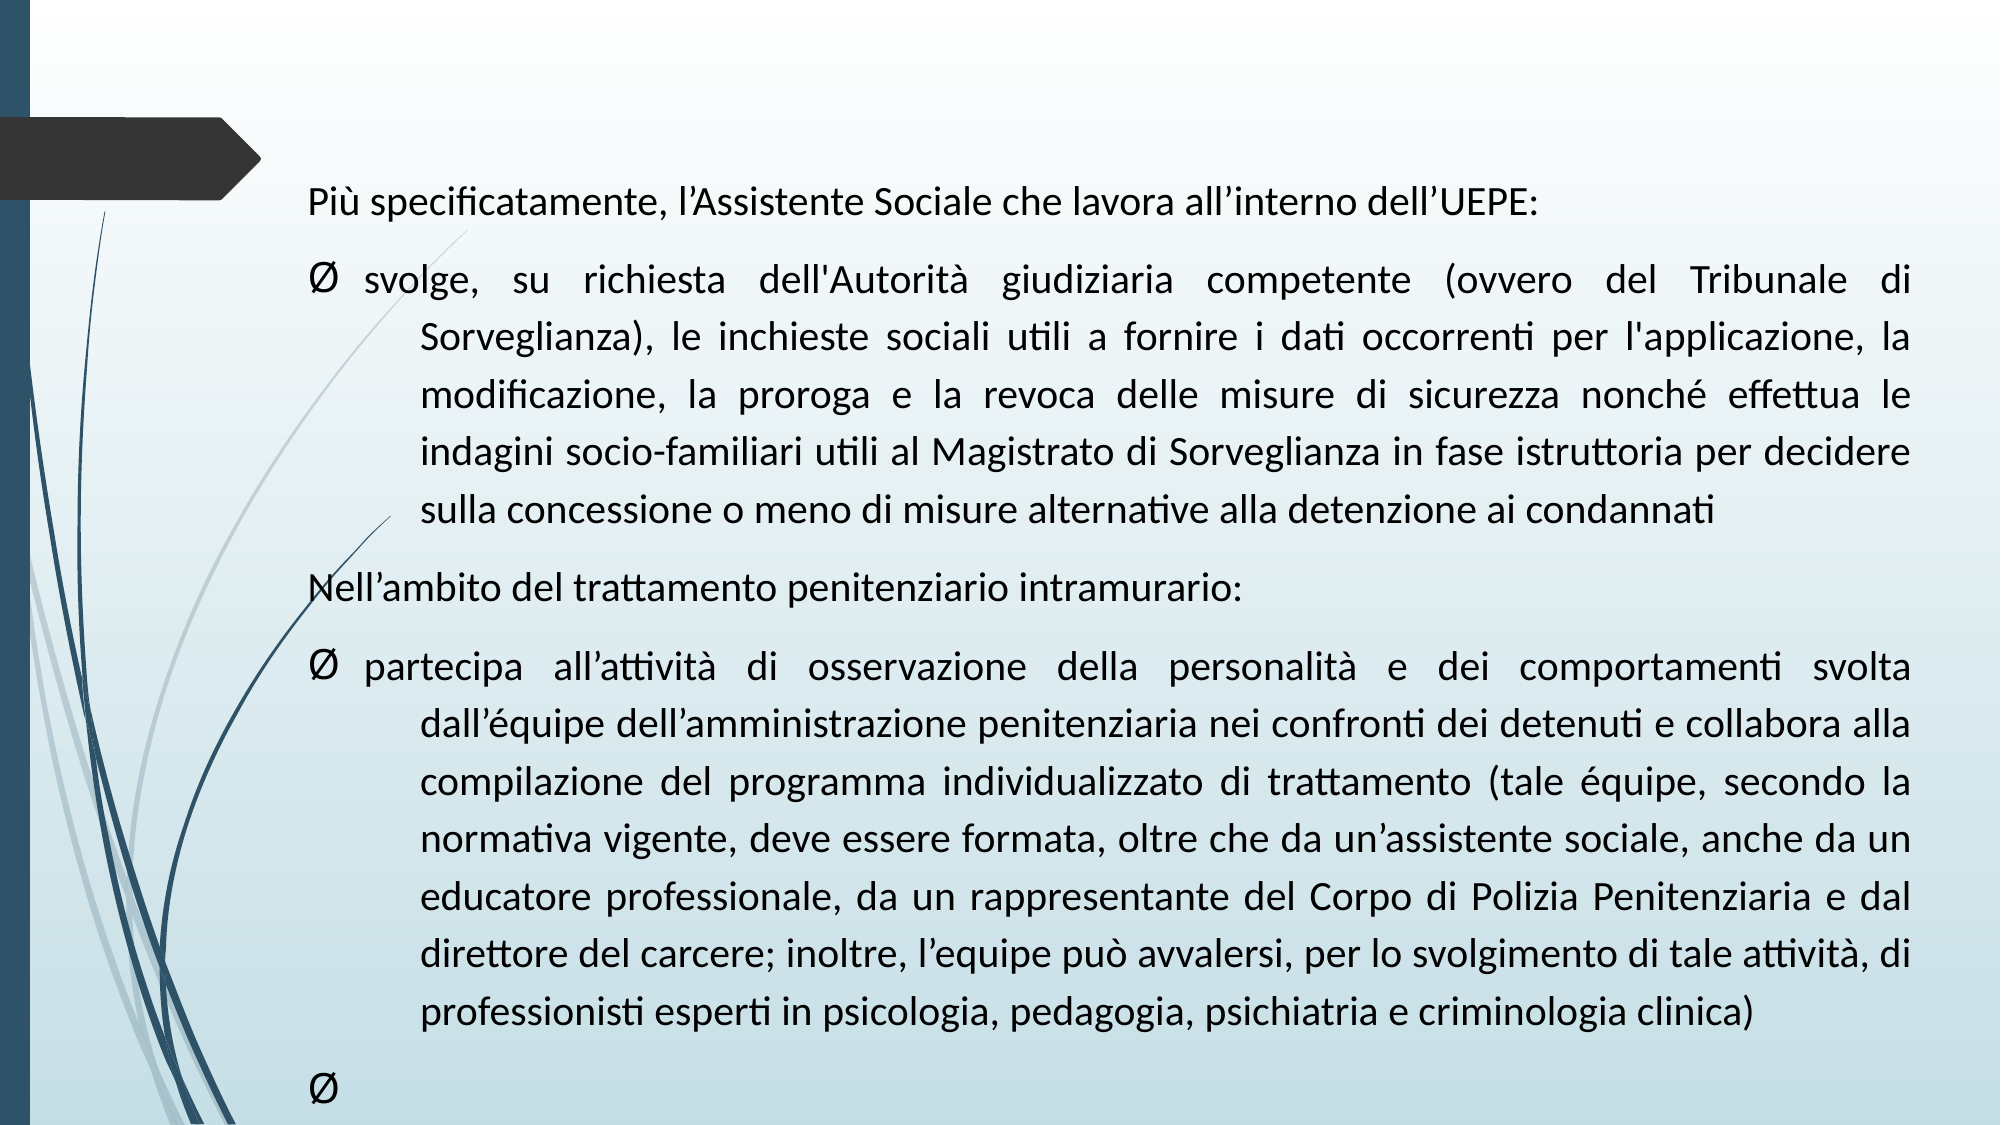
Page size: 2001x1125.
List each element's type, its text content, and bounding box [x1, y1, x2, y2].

text_box Più specificatamente, l’Assistente Sociale che lavora all’interno dell’UEPE: svolge, su richiesta dell'Autorità giudiziaria competente (ovvero del Tribunale di Sorveglianza), le inchieste sociali utili a fornire i dati occorrenti per l'applicazione, la modificazione, la proroga e la revoca delle misure di sicurezza nonché effettua le indagini socio-familiari utili al Magistrato di Sorveglianza in fase istruttoria per decidere sulla concessione o meno di misure alternative alla detenzione ai condannati Nell’ambito del trattamento penitenziario intramurario: partecipa all’attività di osservazione della personalità e dei comportamenti svolta dall’équipe dell’amministrazione penitenziaria nei confronti dei detenuti e collabora alla compilazione del programma individualizzato di trattamento (tale équipe, secondo la normativa vigente, deve essere formata, oltre che da un’assistente sociale, anche da un educatore professionale, da un rappresentante del Corpo di Polizia Penitenziaria e dal direttore del carcere; inoltre, l’equipe può avvalersi, per lo svolgimento di tale attività, di professionisti esperti in psicologia, pedagogia, psichiatria e criminologia clinica) [292, 158, 1928, 1125]
